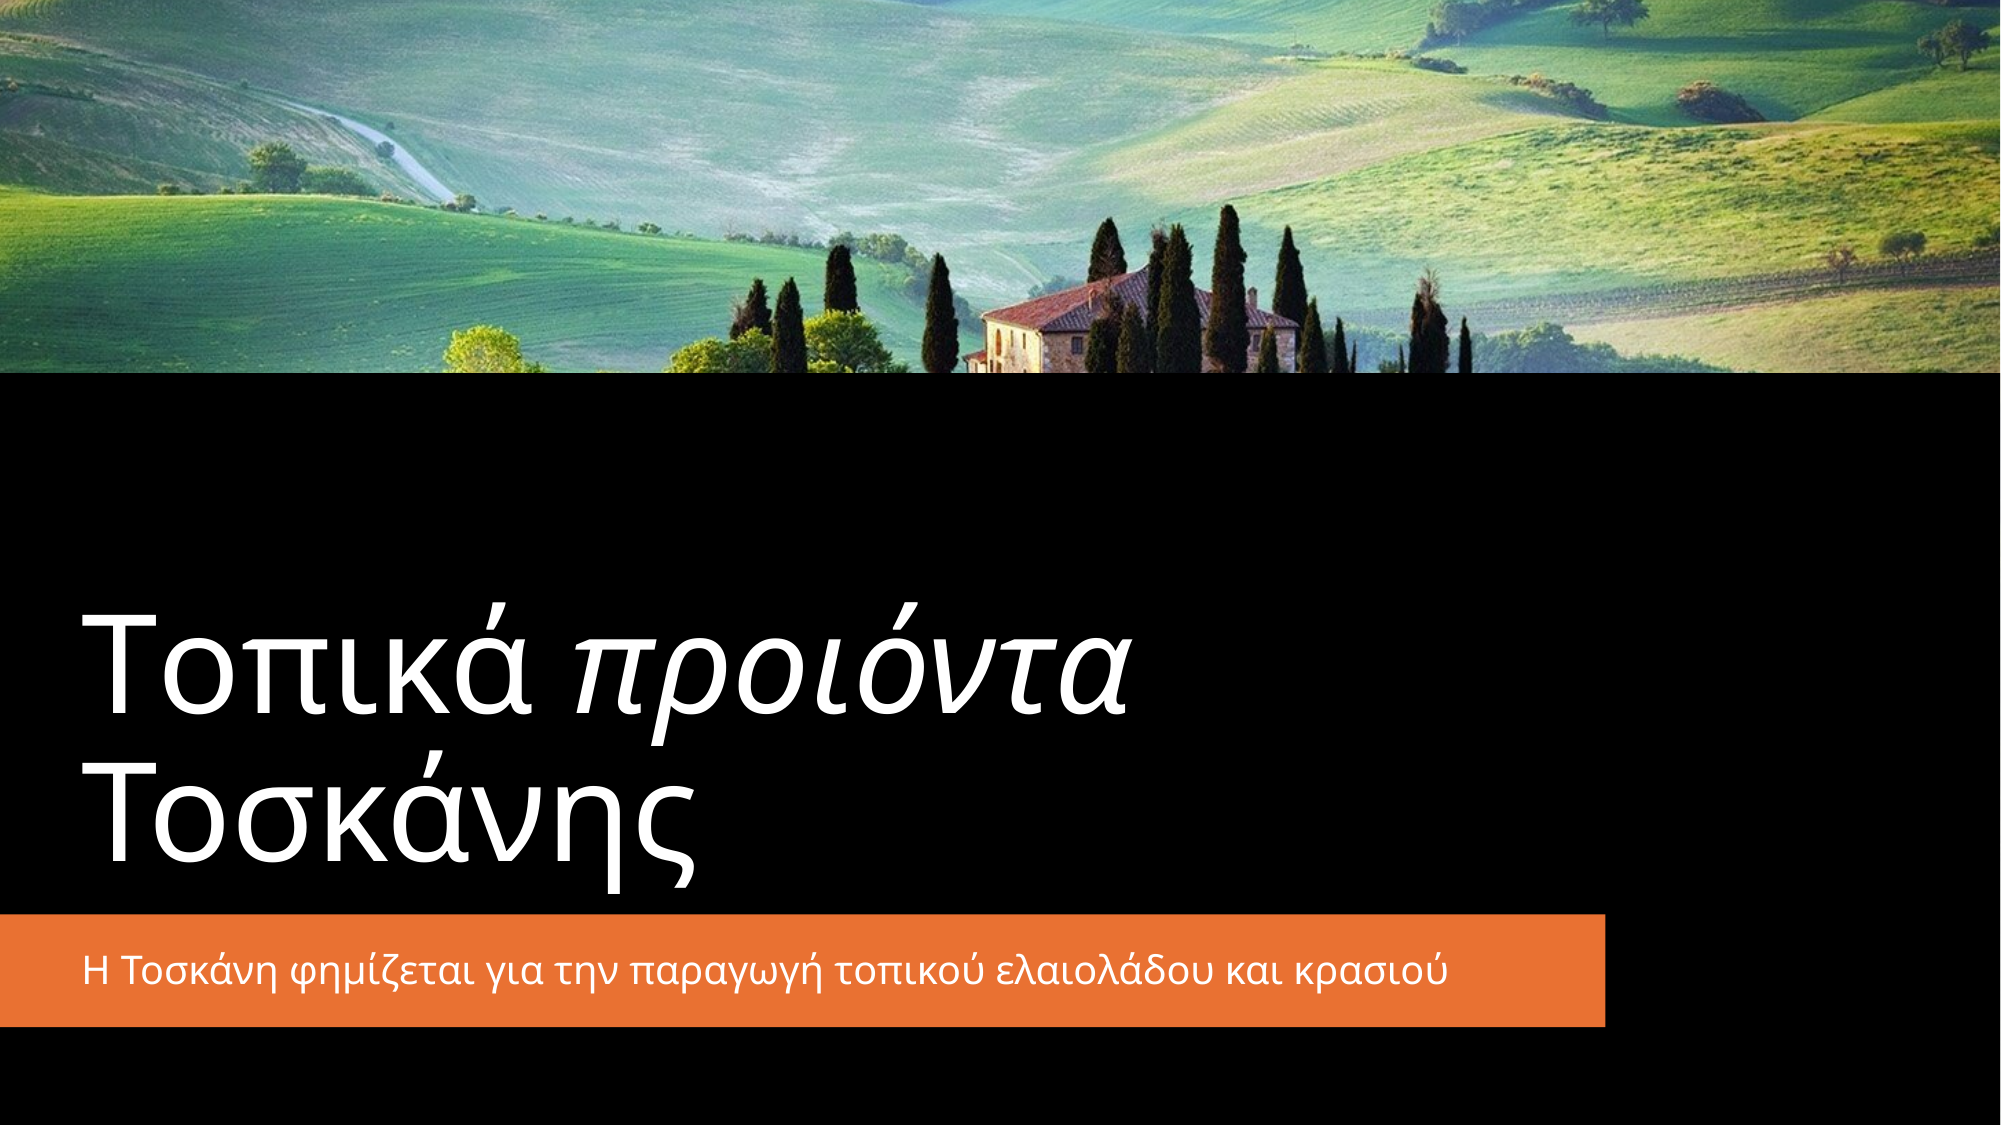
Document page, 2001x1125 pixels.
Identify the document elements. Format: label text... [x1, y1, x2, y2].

picture [0, 0, 2000, 373]
list Η Τοσκάνη φημίζεται για την παραγωγή τοπικού ελαιολάδου και κρασιού [66, 922, 1556, 1021]
text_box [0, 373, 2000, 1125]
title Tοπικά προιόντα Τοσκάνης [66, 507, 1556, 899]
